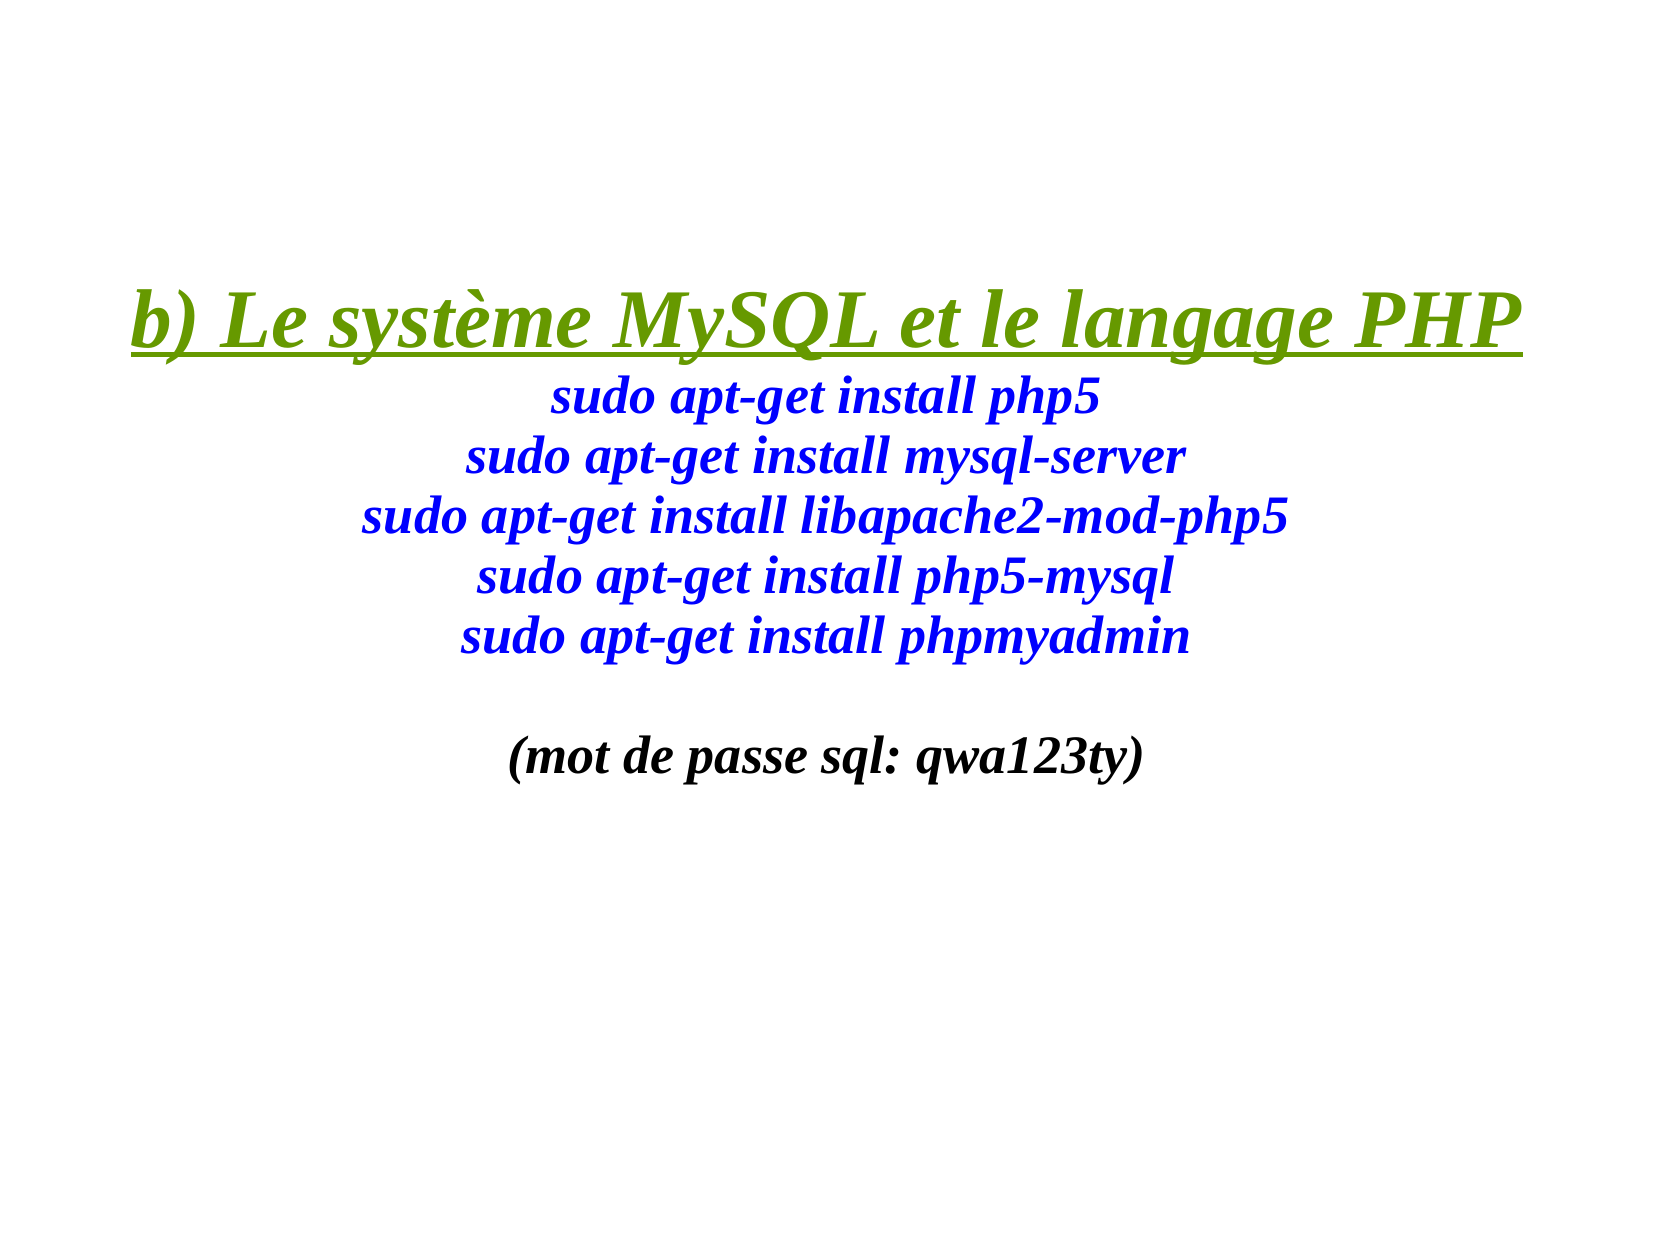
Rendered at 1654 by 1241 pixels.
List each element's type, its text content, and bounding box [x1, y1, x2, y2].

subtitle b) Le système MySQL et le langage PHP sudo apt-get install php5 sudo apt-get install mysql-server sudo apt-get install libapache2-mod-php5 sudo apt-get install php5-mysql sudo apt-get install phpmyadmin (mot de passe sql: qwa123ty) [82, 49, 1571, 1010]
